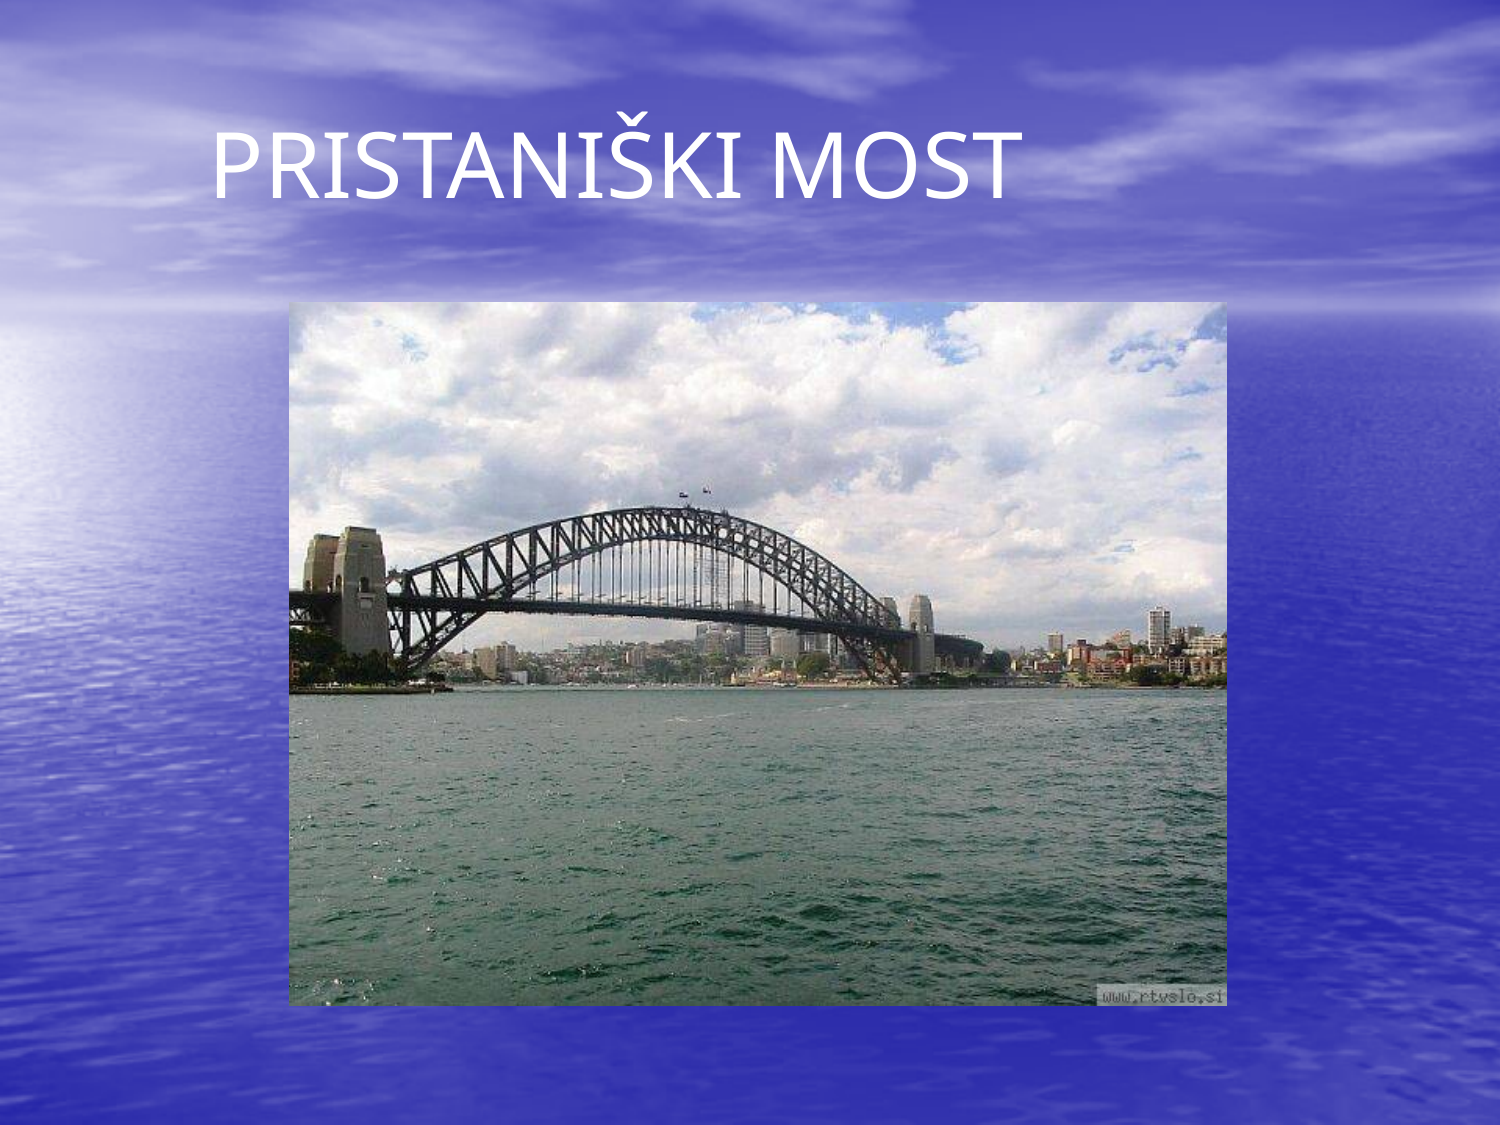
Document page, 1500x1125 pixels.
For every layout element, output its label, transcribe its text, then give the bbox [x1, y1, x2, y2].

title PRISTANIŠKI MOST [75, 47, 1425, 275]
picture [0, 0, 1500, 1125]
